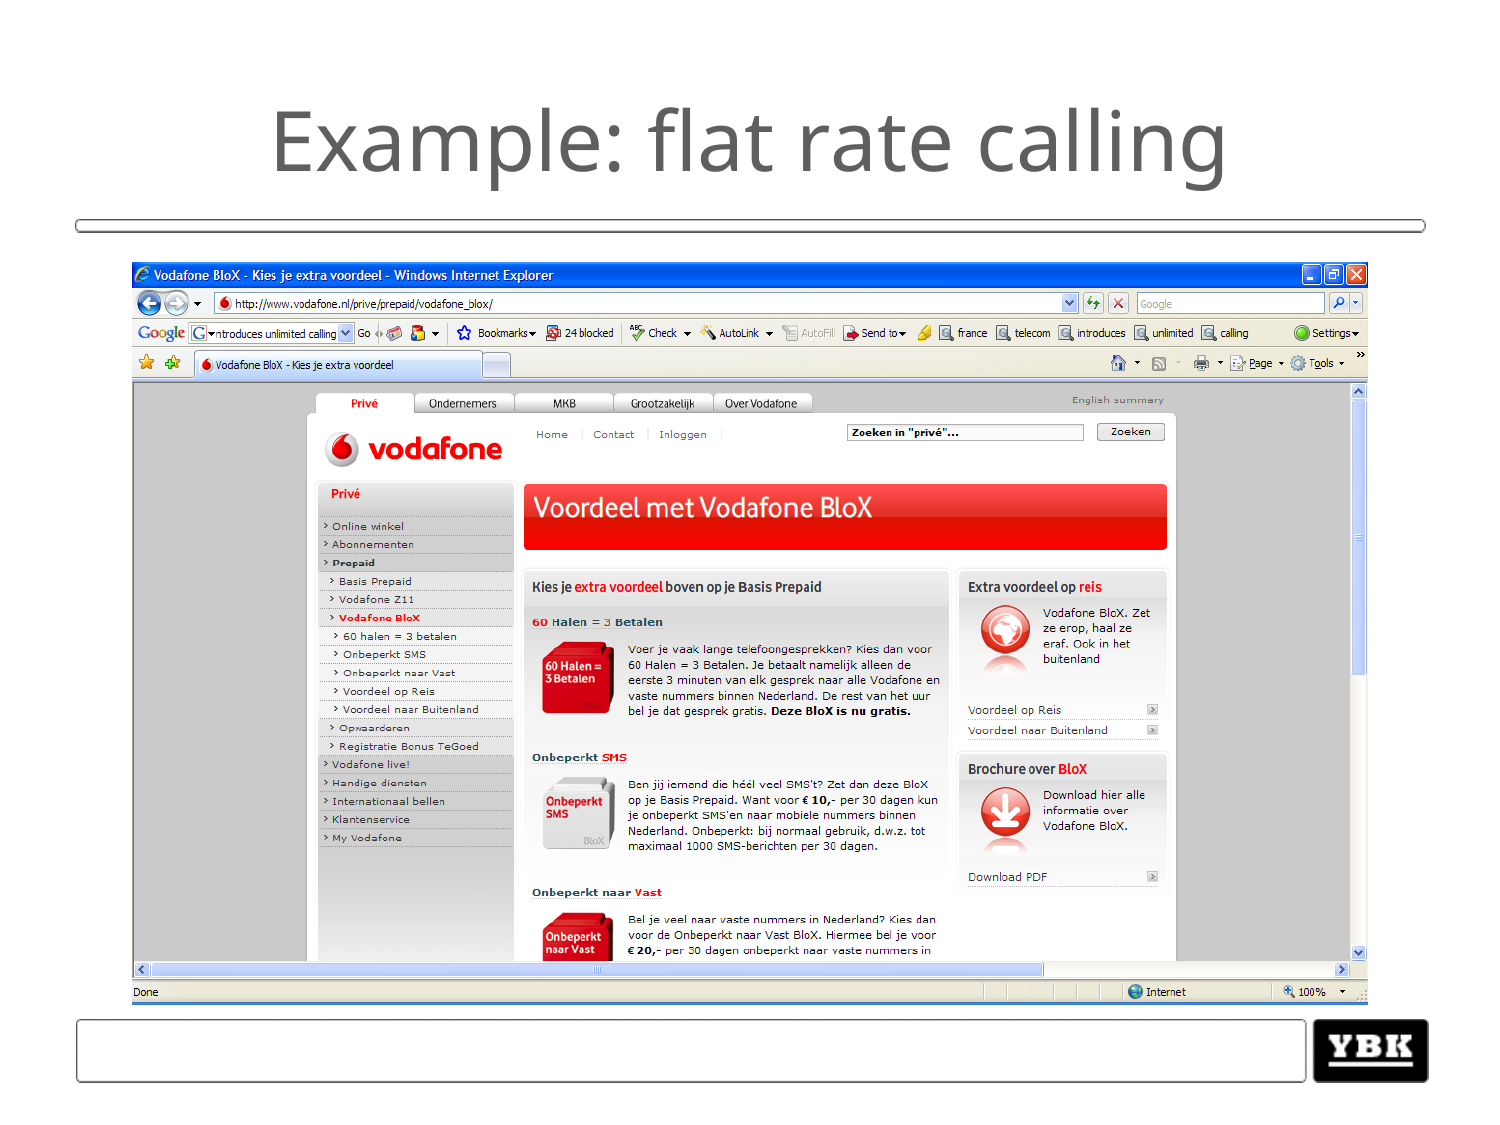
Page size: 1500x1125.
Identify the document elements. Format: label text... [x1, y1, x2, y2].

picture [76, 1019, 1429, 1083]
title Example: flat rate calling [75, 45, 1426, 233]
picture [132, 262, 1368, 1005]
